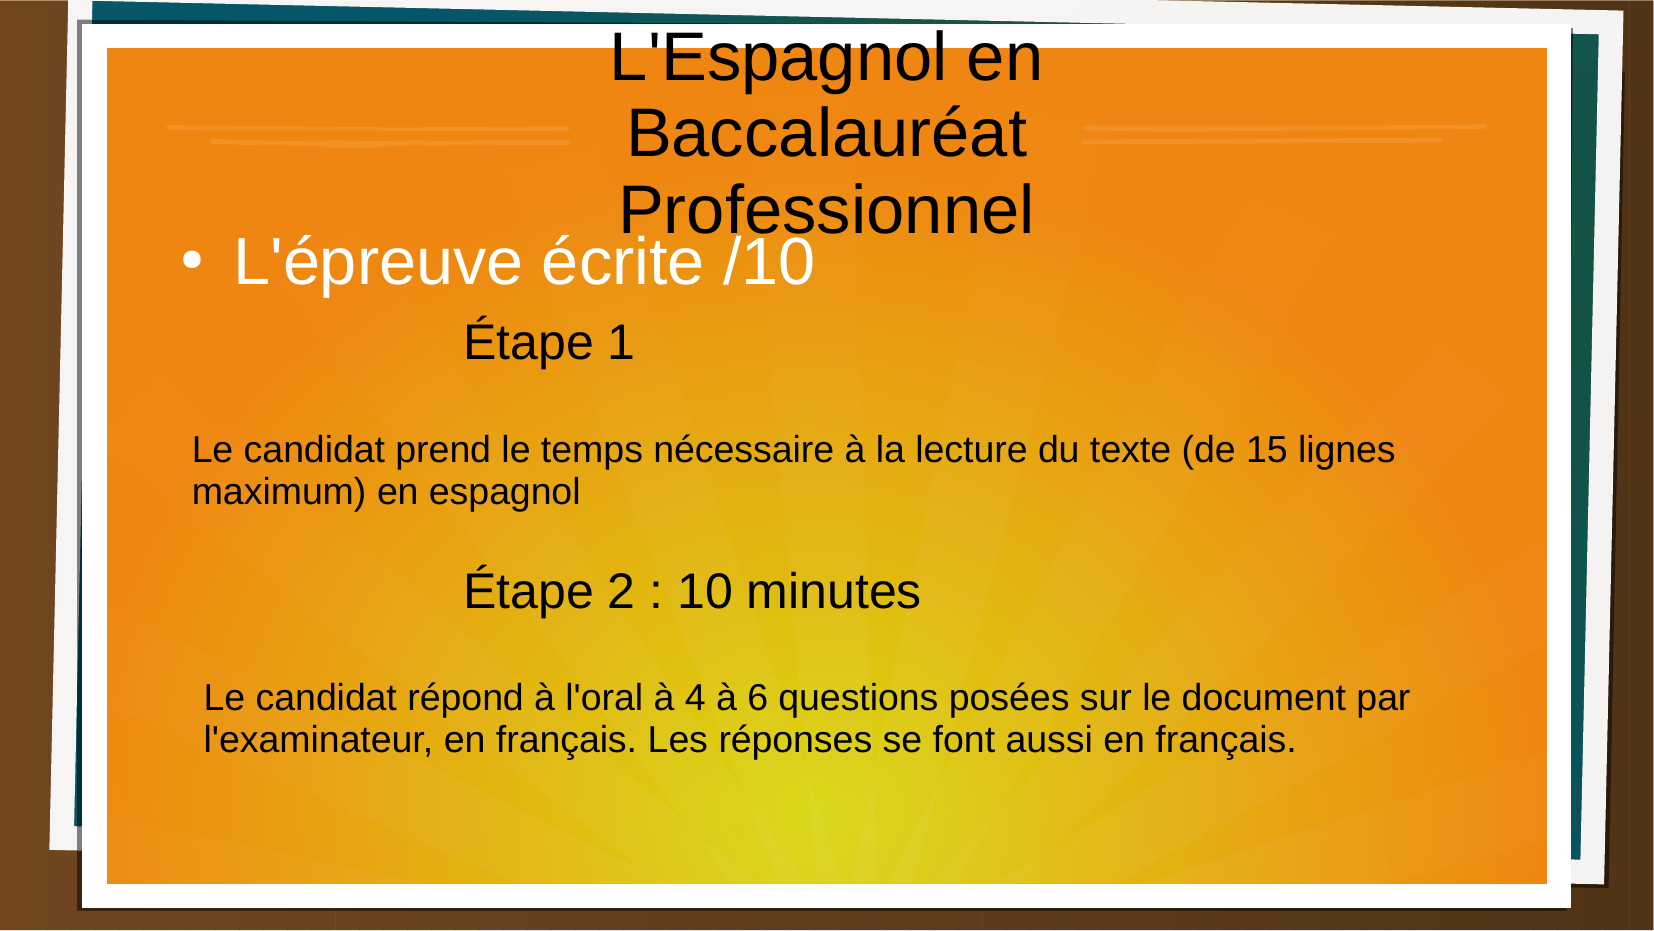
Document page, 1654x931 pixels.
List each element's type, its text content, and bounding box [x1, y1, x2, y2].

text_box Le candidat prend le temps nécessaire à la lecture du texte (de 15 lignes maximum) en espagnol [177, 420, 1465, 520]
text_box Étape 2 : 10 minutes [448, 555, 1123, 626]
text_box Étape 1 [448, 307, 1123, 378]
title L'Espagnol en Baccalauréat Professionnel [566, 17, 1087, 224]
text_box Le candidat répond à l'oral à 4 à 6 questions posées sur le document par l'examinateur, en français. Les réponses se font aussi en français. [188, 668, 1477, 768]
list L'épreuve écrite /10 [162, 224, 1492, 931]
